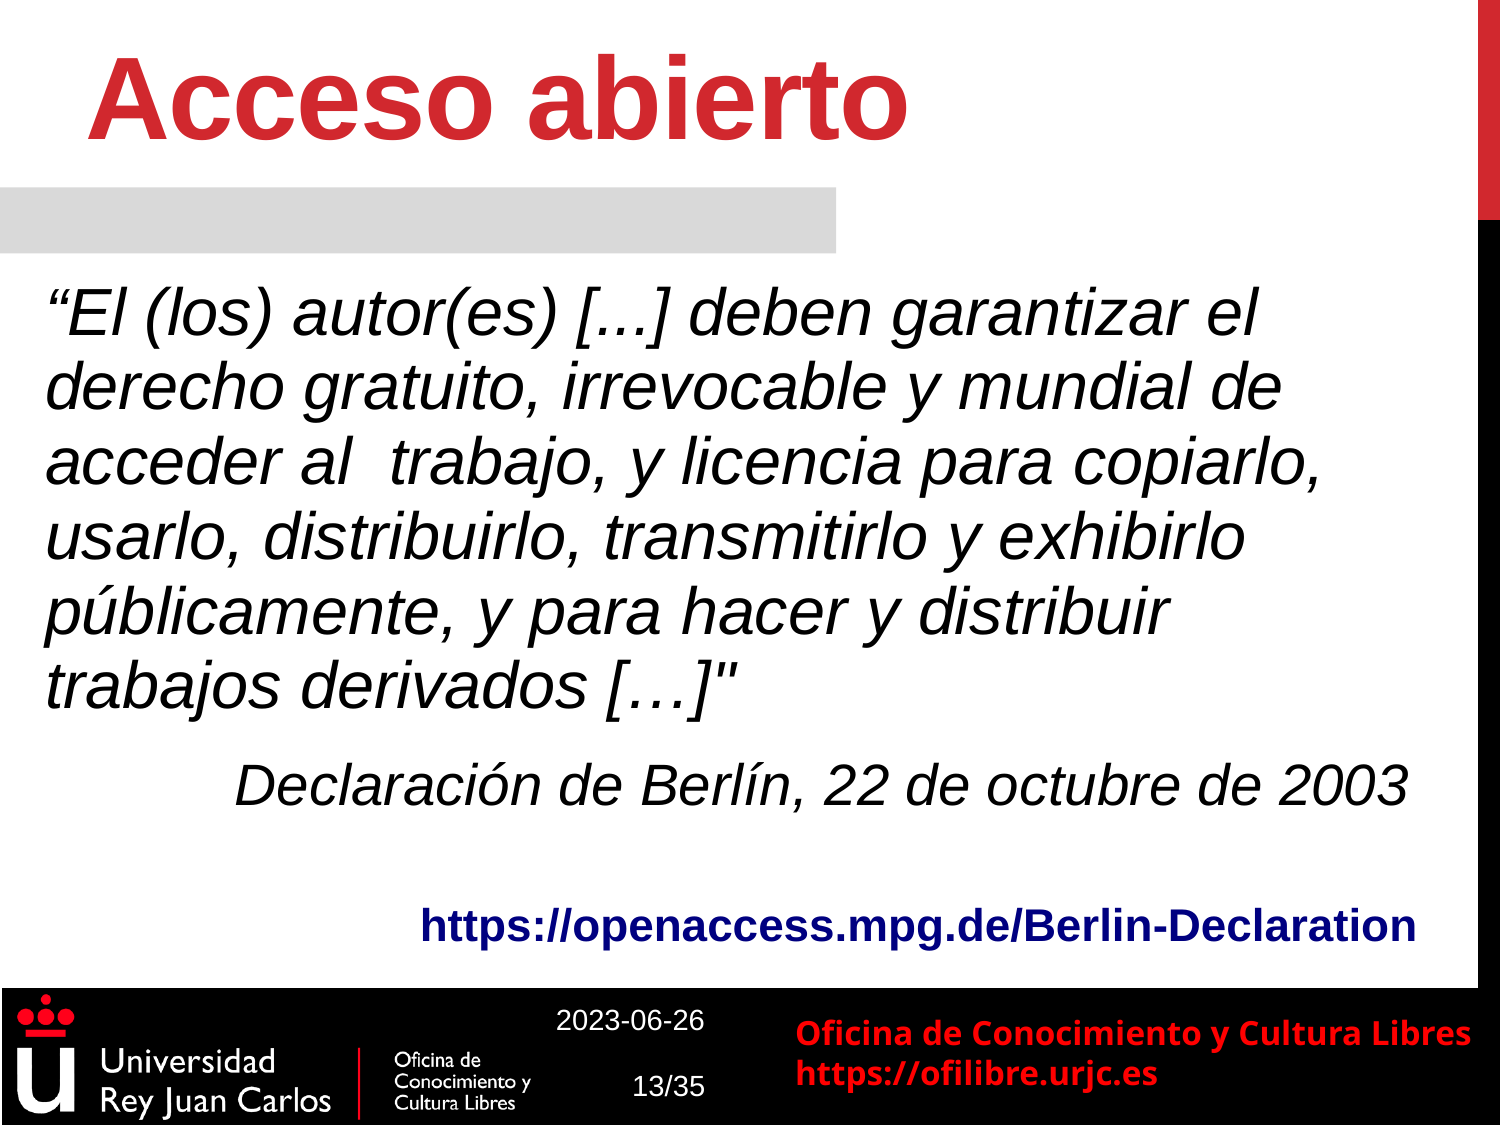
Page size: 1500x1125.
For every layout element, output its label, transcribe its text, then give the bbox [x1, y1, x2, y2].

text_box https://openaccess.mpg.de/Berlin-Declaration [405, 892, 1441, 961]
text_box Acceso abierto [0, 24, 1326, 172]
text_box “El (los) autor(es) [...] deben garantizar el derecho gratuito, irrevocable y mundial de acceder al trabajo, y licencia para copiarlo, usarlo, distribuirlo, transmitirlo y exhibirlo públicamente, y para hacer y distribuir trabajos derivados […]'' Declaración de Berlín, 22 de octubre de 2003 [30, 267, 1426, 826]
title [75, 7, 1425, 196]
picture [17, 994, 531, 1120]
